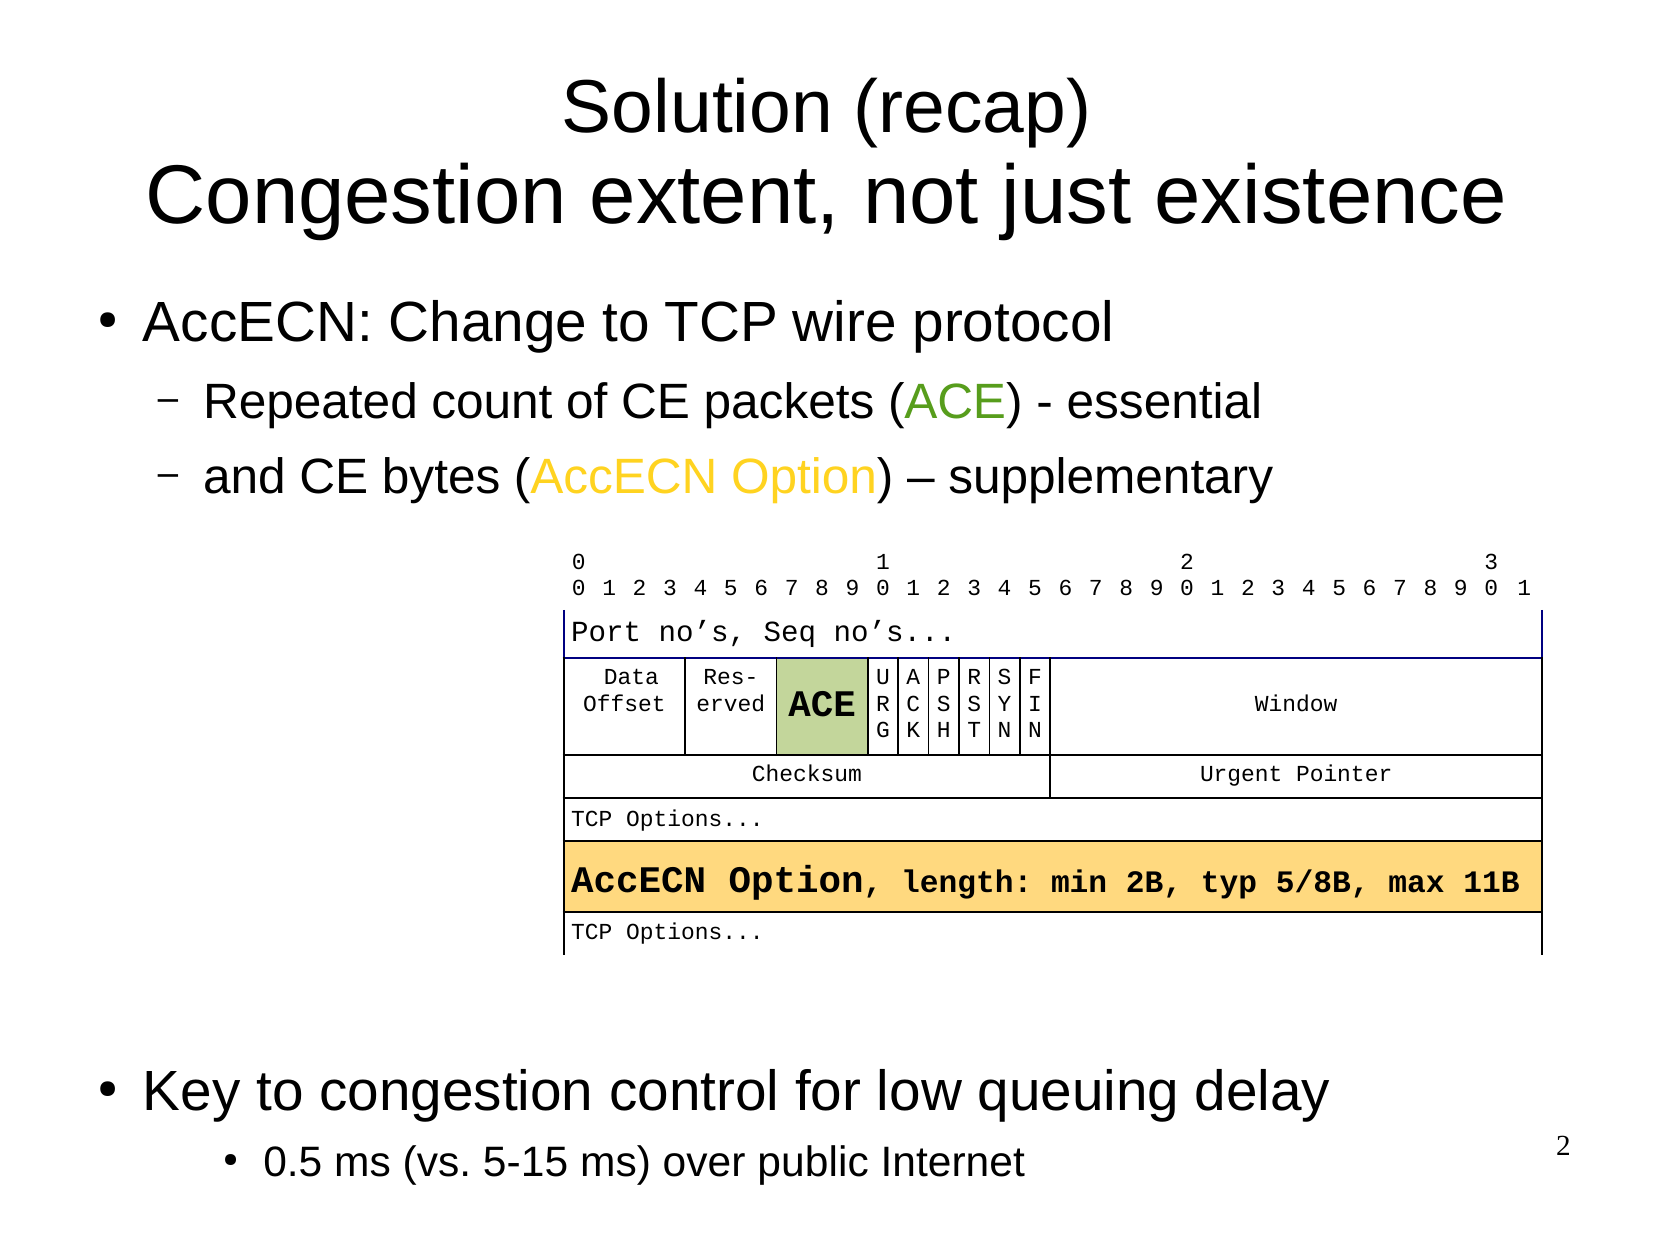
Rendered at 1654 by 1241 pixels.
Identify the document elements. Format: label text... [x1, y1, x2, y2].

table_header 7 [777, 540, 807, 610]
table_header 6 [746, 540, 777, 610]
table_header 8 [807, 540, 837, 610]
table_cell FIN [1021, 659, 1049, 754]
table_header 9 [1446, 540, 1476, 610]
table_cell TCP Options... [565, 799, 1541, 840]
table_header 2 [624, 540, 655, 610]
table_header 00 [564, 540, 594, 610]
table_header 5 [716, 540, 746, 610]
table_header 2 [929, 540, 959, 610]
table_header 9 [1141, 540, 1172, 610]
table_cell Data Offset [565, 659, 684, 754]
table_header 30 [1476, 540, 1506, 610]
table_cell AccECN Option, length: min 2B, typ 5/8B, max 11B [565, 842, 1541, 911]
table_header 2 [1233, 540, 1263, 610]
table_cell ACK [899, 659, 928, 754]
table_header 8 [1111, 540, 1141, 610]
table_cell RST [960, 659, 989, 754]
table_cell PSH [929, 659, 958, 754]
table_cell Res-erved [686, 659, 776, 754]
table_header 3 [1263, 540, 1294, 610]
title Solution (recap) Congestion extent, not just existence [82, 49, 1571, 257]
table_header 4 [989, 540, 1020, 610]
table_header 7 [1081, 540, 1111, 610]
table_cell Checksum [565, 756, 1049, 797]
table_header 3 [655, 540, 685, 610]
table_cell Window [1051, 659, 1541, 754]
table_header 1 [1202, 540, 1233, 610]
table_header 4 [685, 540, 716, 610]
table_header 5 [1020, 540, 1050, 610]
table_cell TCP Options... [565, 913, 1541, 955]
list AccECN: Change to TCP wire protocol Repeated count of CE packets (ACE) - essential and CE bytes (AccECN Option) – supplementary Key to congestion control for low queuing delay 0.5 ms (vs. 5-15 ms) over public Internet [82, 290, 1571, 1193]
table_cell URG [869, 659, 897, 754]
table_cell Urgent Pointer [1051, 756, 1541, 797]
table_cell ACE [777, 659, 867, 754]
table_header 8 [1415, 540, 1446, 610]
table_header 10 [868, 540, 898, 610]
table_header 5 [1324, 540, 1354, 610]
table_header 20 [1172, 540, 1202, 610]
table_header 1 [594, 540, 624, 610]
table_cell SYN [990, 659, 1019, 754]
table_header 1 [898, 540, 929, 610]
table_cell Port no’s, Seq no’s... [565, 610, 1541, 657]
table_header 9 [837, 540, 868, 610]
table_header 3 [959, 540, 989, 610]
table_header 6 [1050, 540, 1081, 610]
table_header 1 [1506, 540, 1542, 610]
table_header 7 [1385, 540, 1415, 610]
table_header 6 [1354, 540, 1385, 610]
table_header 4 [1294, 540, 1324, 610]
